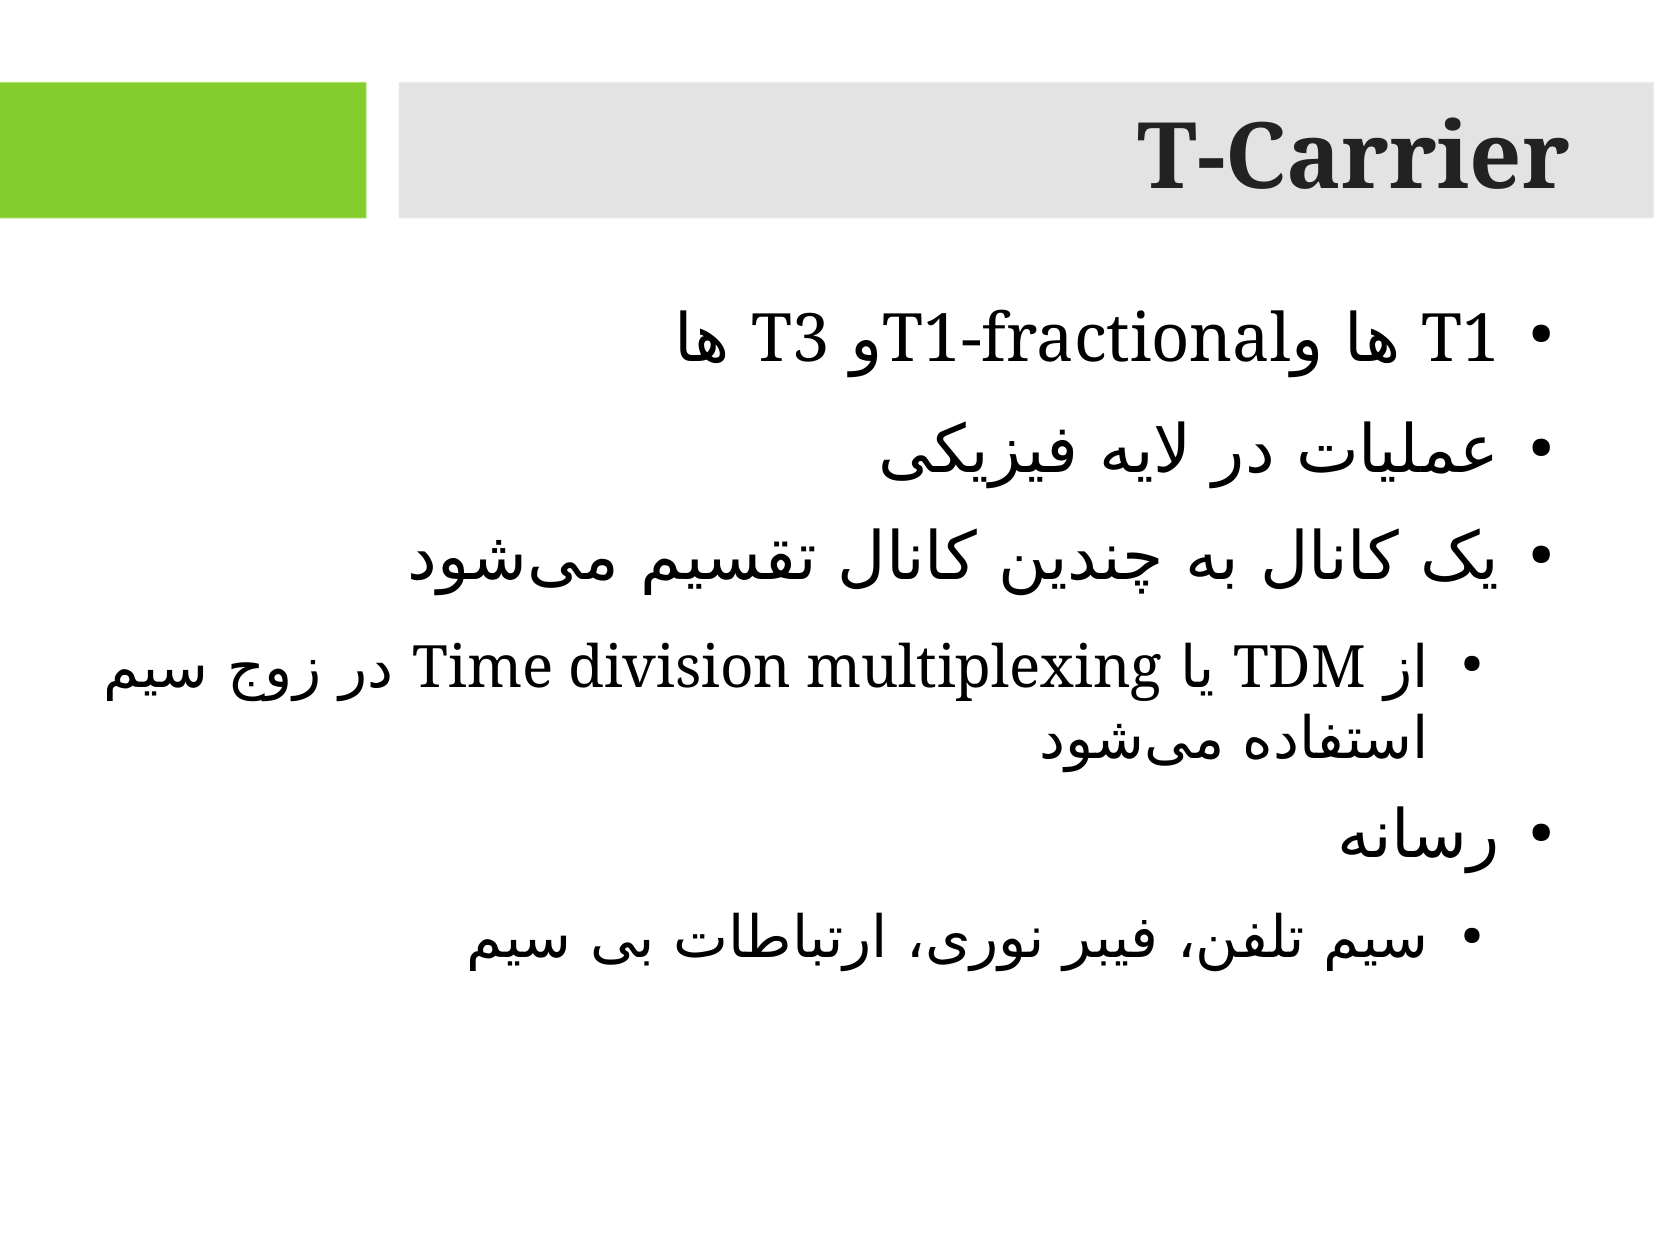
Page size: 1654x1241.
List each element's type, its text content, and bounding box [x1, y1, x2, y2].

picture [0, 0, 1654, 1241]
list T1 ها وT1-fractionalو T3 ها عملیات در لایه فیزیکی یک کانال به چندین کانال تقسیم می‌شود از TDM یا Time division multiplexing در زوج سیم استفاده می‌شود رسانه سیم تلفن، فیبر نوری، ارتباطات بی سیم [82, 290, 1571, 1109]
title T-Carrier [82, 49, 1571, 257]
